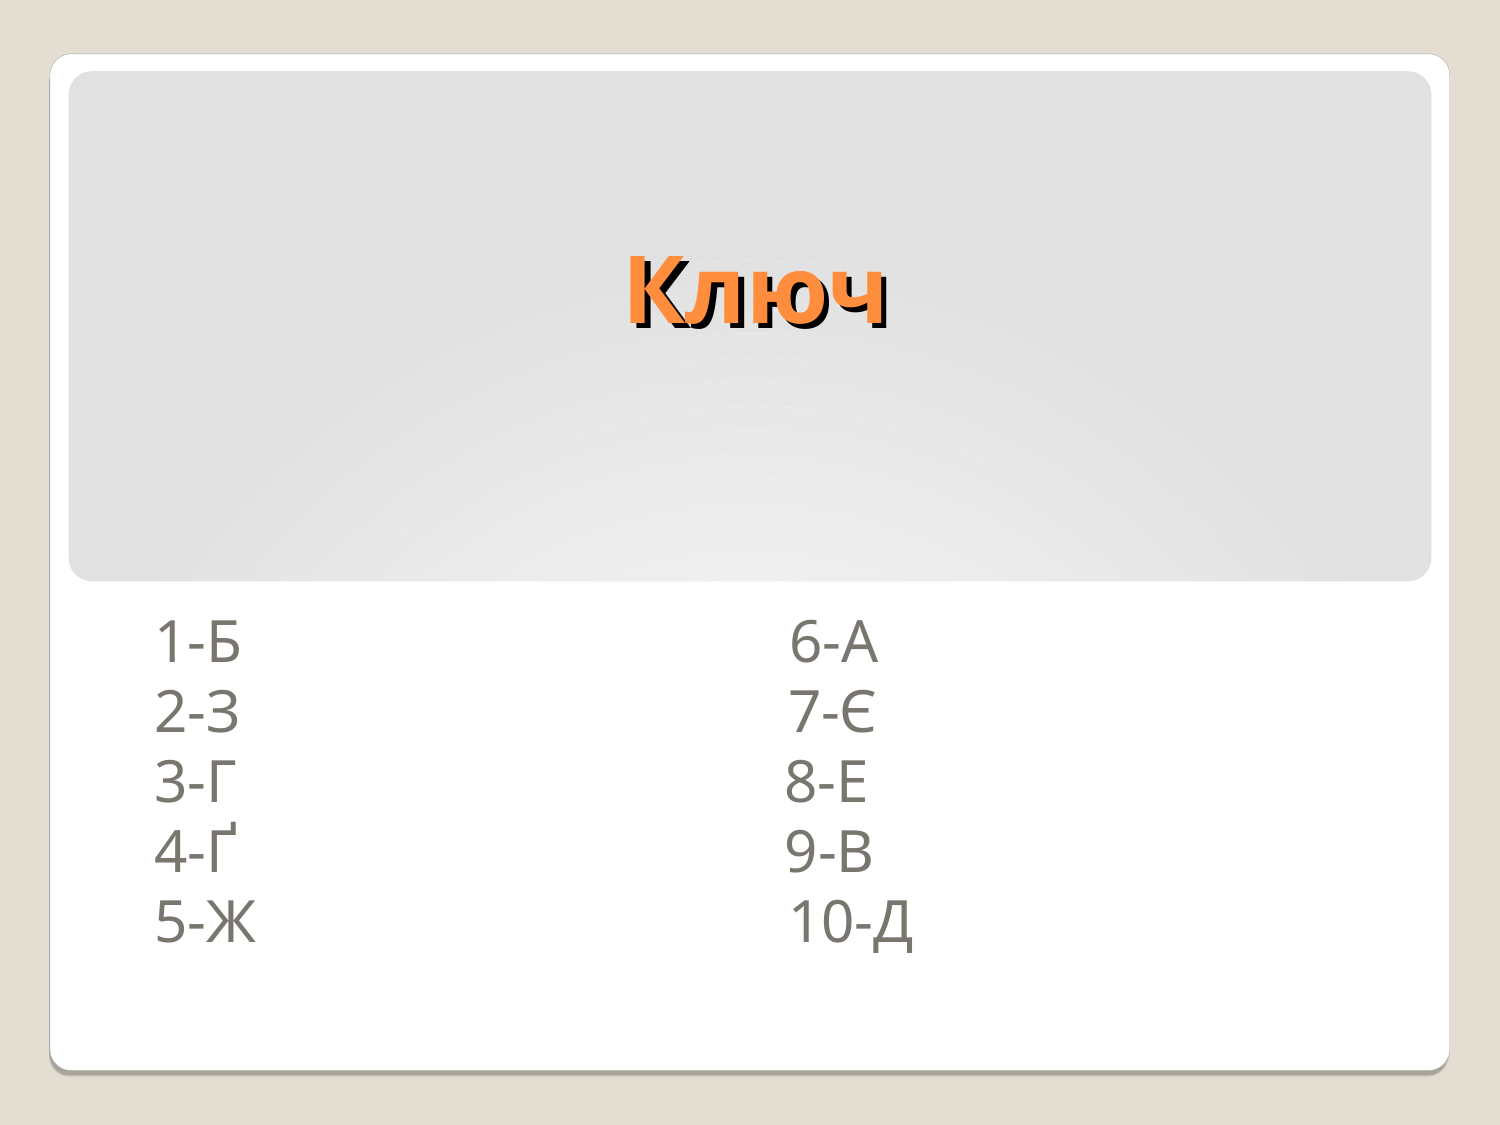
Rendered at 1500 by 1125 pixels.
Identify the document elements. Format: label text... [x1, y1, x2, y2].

title Ключ [118, 137, 1394, 350]
subtitle 1-Б 6-А 2-З 7-Є 3-Г 8-Е 4-Ґ 9-В 5-Ж 10-Д [118, 604, 1394, 755]
